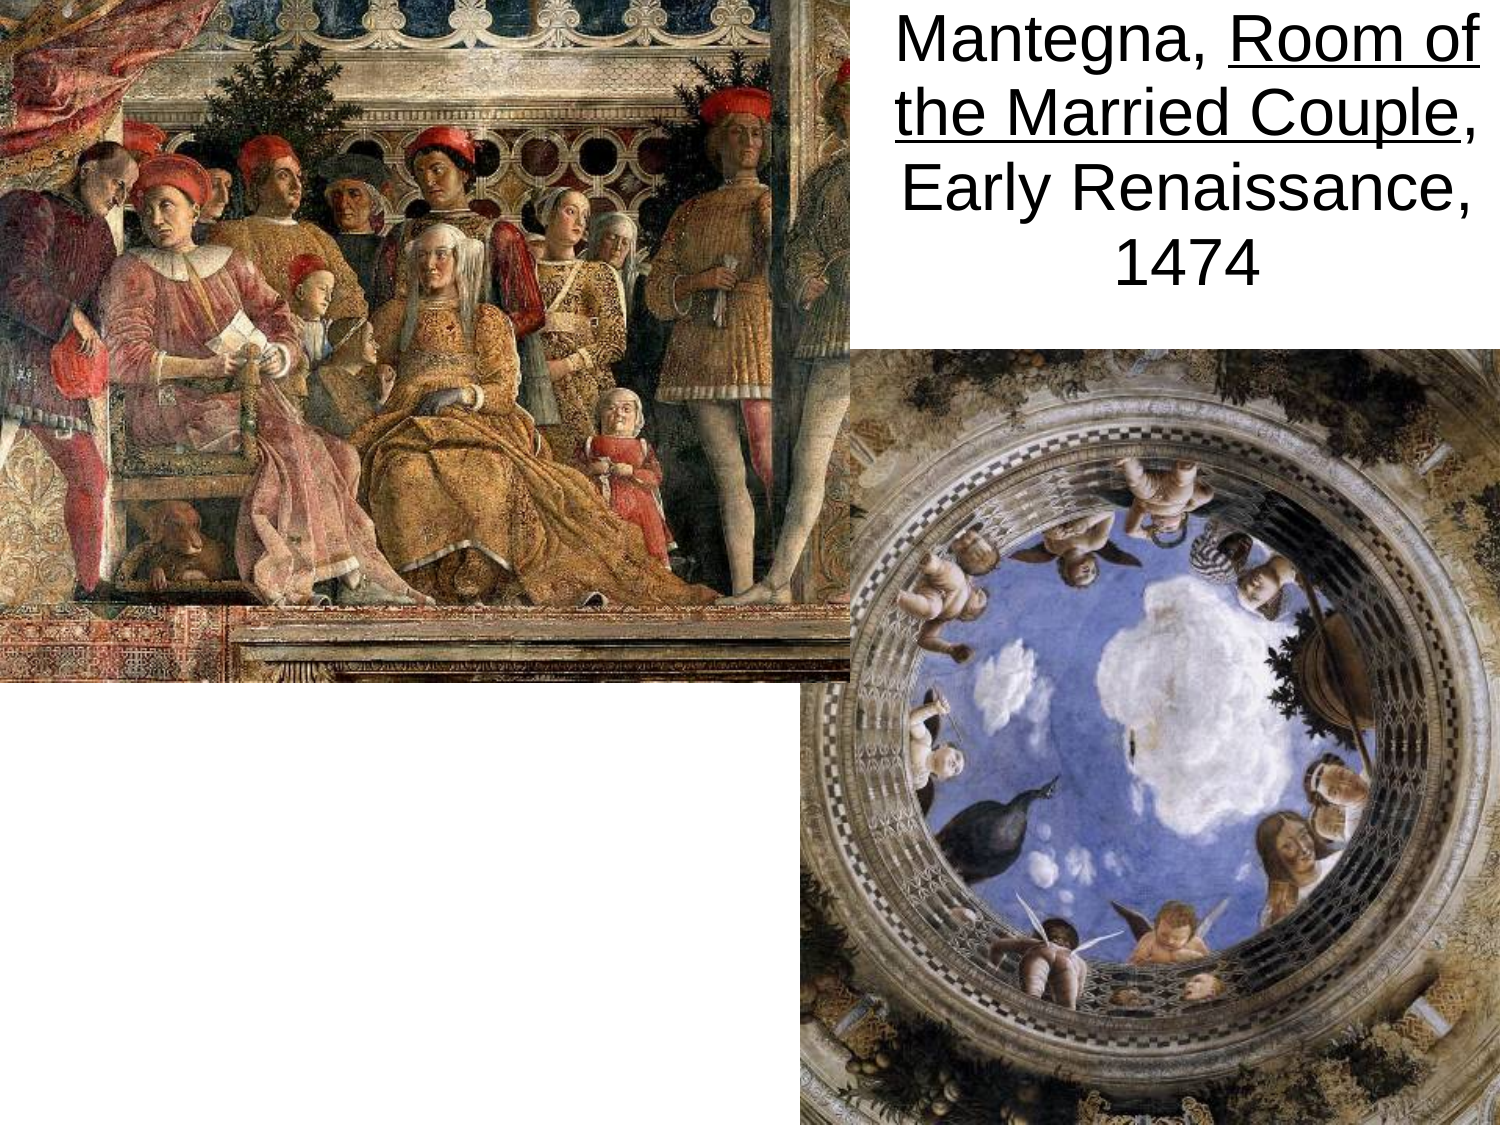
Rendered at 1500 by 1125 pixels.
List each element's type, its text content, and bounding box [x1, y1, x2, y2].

picture [0, 0, 1500, 1125]
title Mantegna, Room of the Married Couple, Early Renaissance, 1474 [874, 0, 1500, 318]
